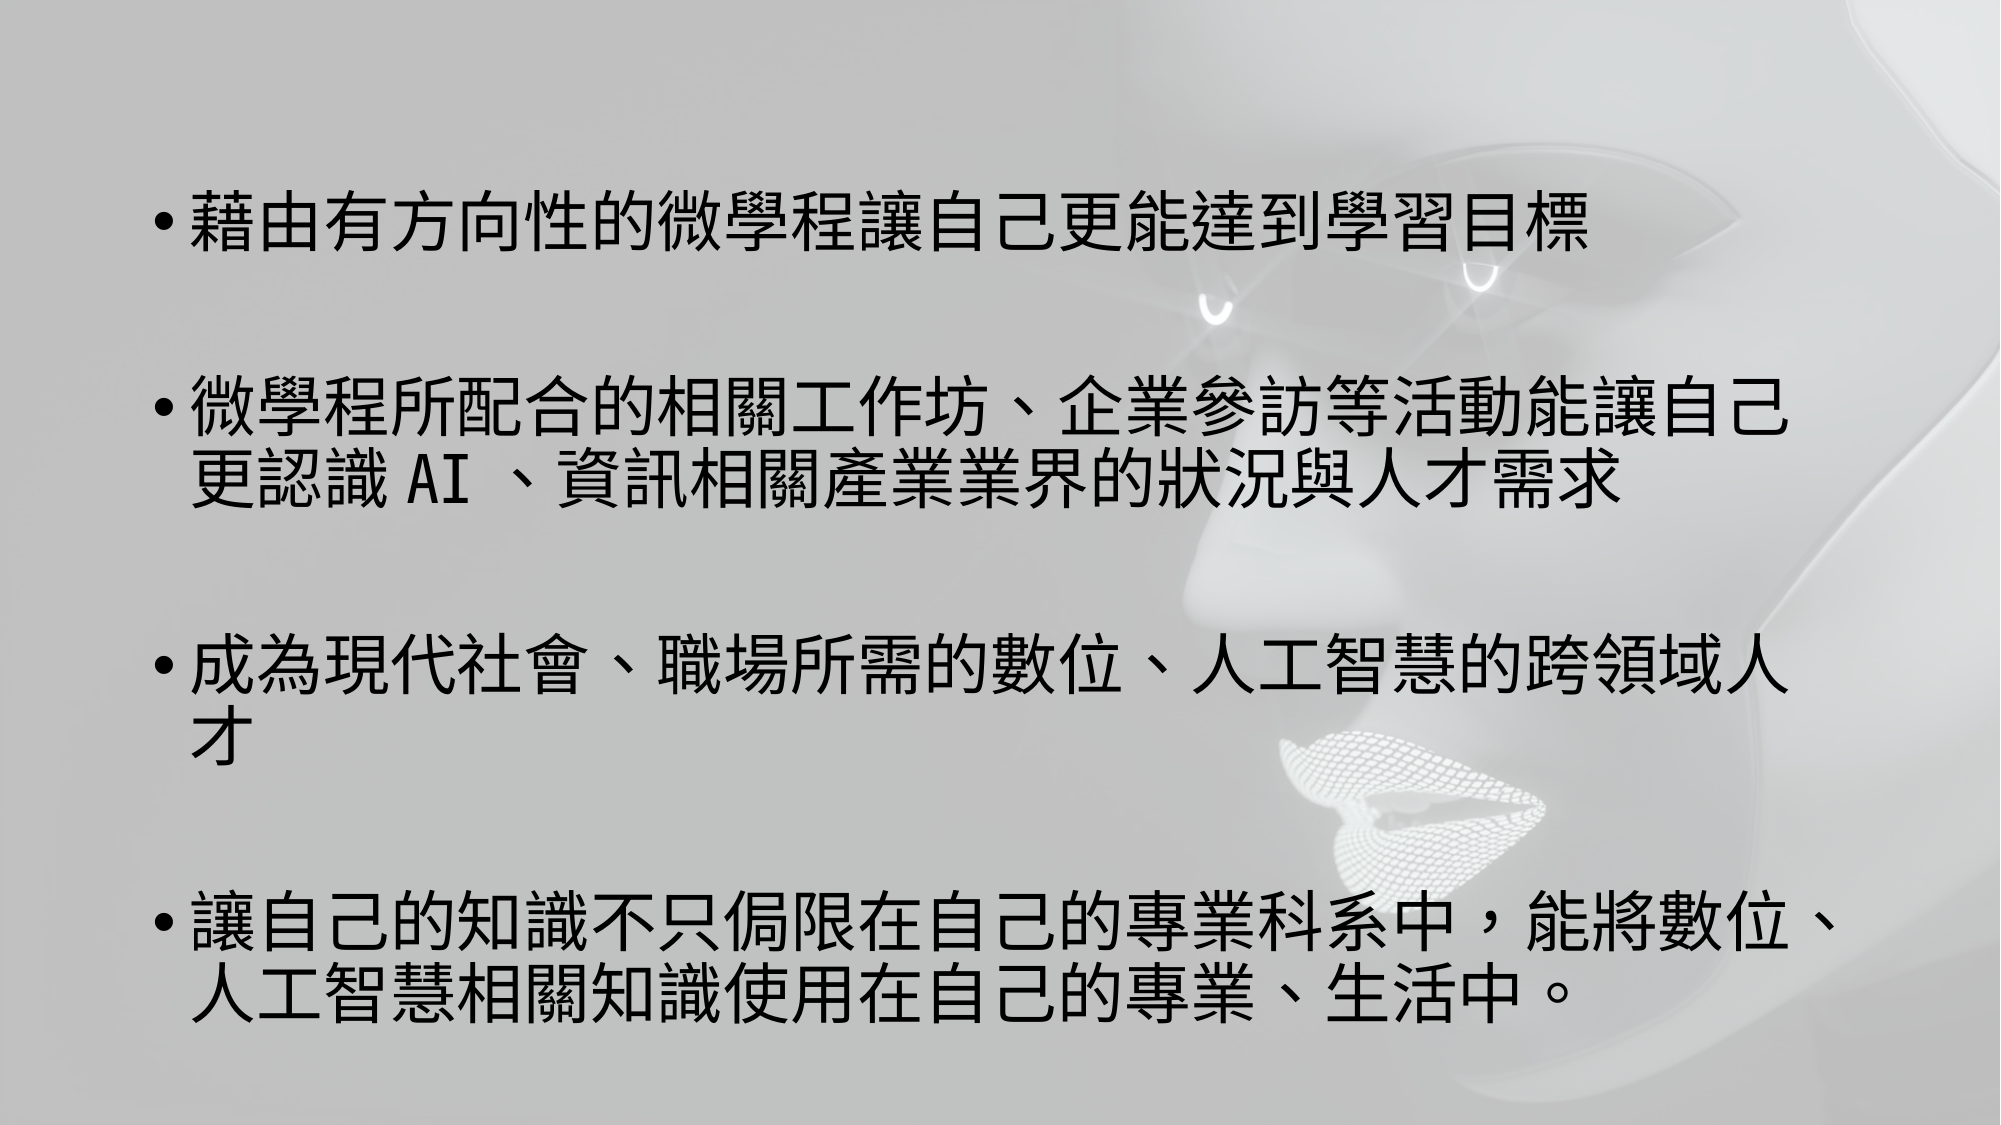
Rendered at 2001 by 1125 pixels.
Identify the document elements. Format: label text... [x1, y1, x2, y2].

list 藉由有方向性的微學程讓自己更能達到學習目標 微學程所配合的相關工作坊、企業參訪等活動能讓自己更認識AI、資訊相關產業業界的狀況與人才需求 成為現代社會、職場所需的數位、人工智慧的跨領域人才 讓自己的知識不只侷限在自己的專業科系中，能將數位、人工智慧相關知識使用在自己的專業、生活中。 [137, 181, 1863, 896]
